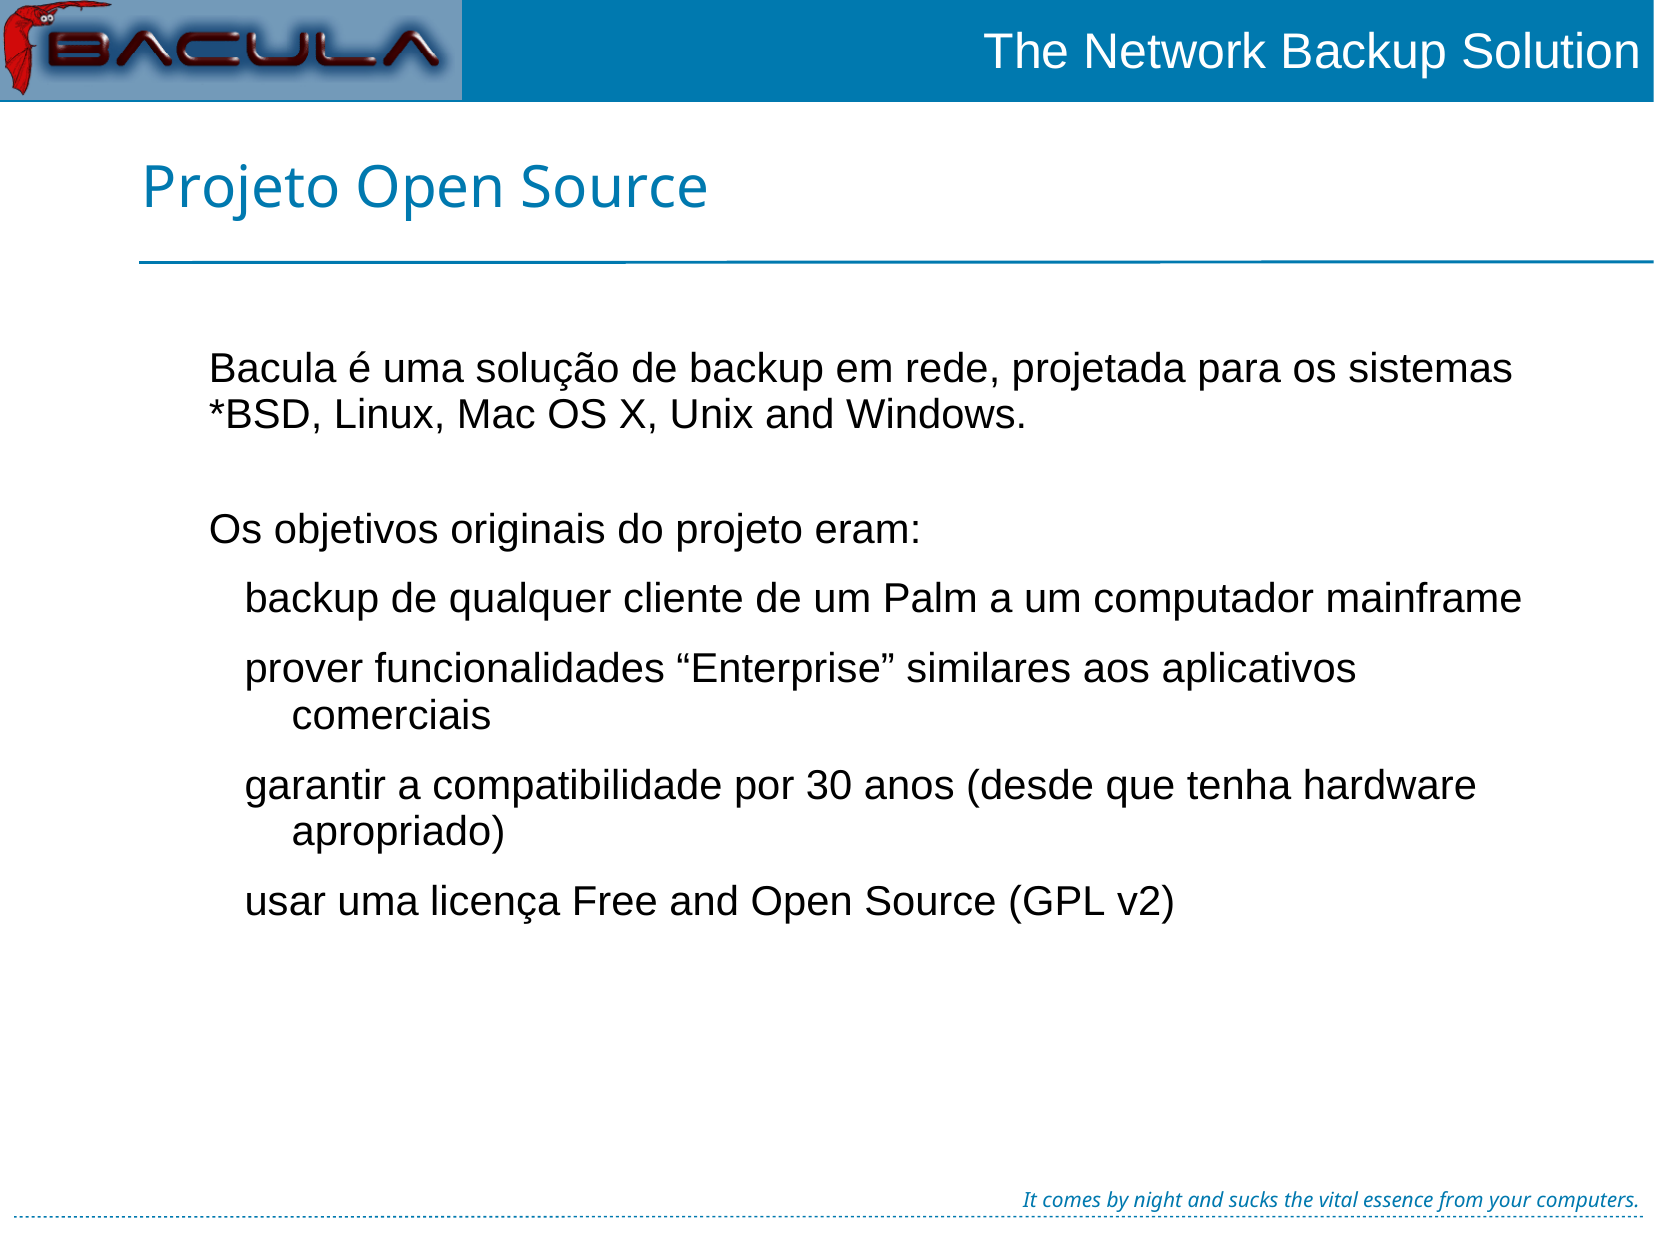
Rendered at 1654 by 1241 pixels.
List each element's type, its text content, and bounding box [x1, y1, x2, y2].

list Bacula é uma solução de backup em rede, projetada para os sistemas *BSD, Linux, Mac OS X, Unix and Windows. Os objetivos originais do projeto eram: backup de qualquer cliente de um Palm a um computador mainframe prover funcionalidades “Enterprise” similares aos aplicativos comerciais garantir a compatibilidade por 30 anos (desde que tenha hardware apropriado) usar uma licença Free and Open Source (GPL v2) [150, 344, 1534, 1142]
title Projeto Open Source [141, 112, 1501, 226]
picture [0, 0, 461, 99]
